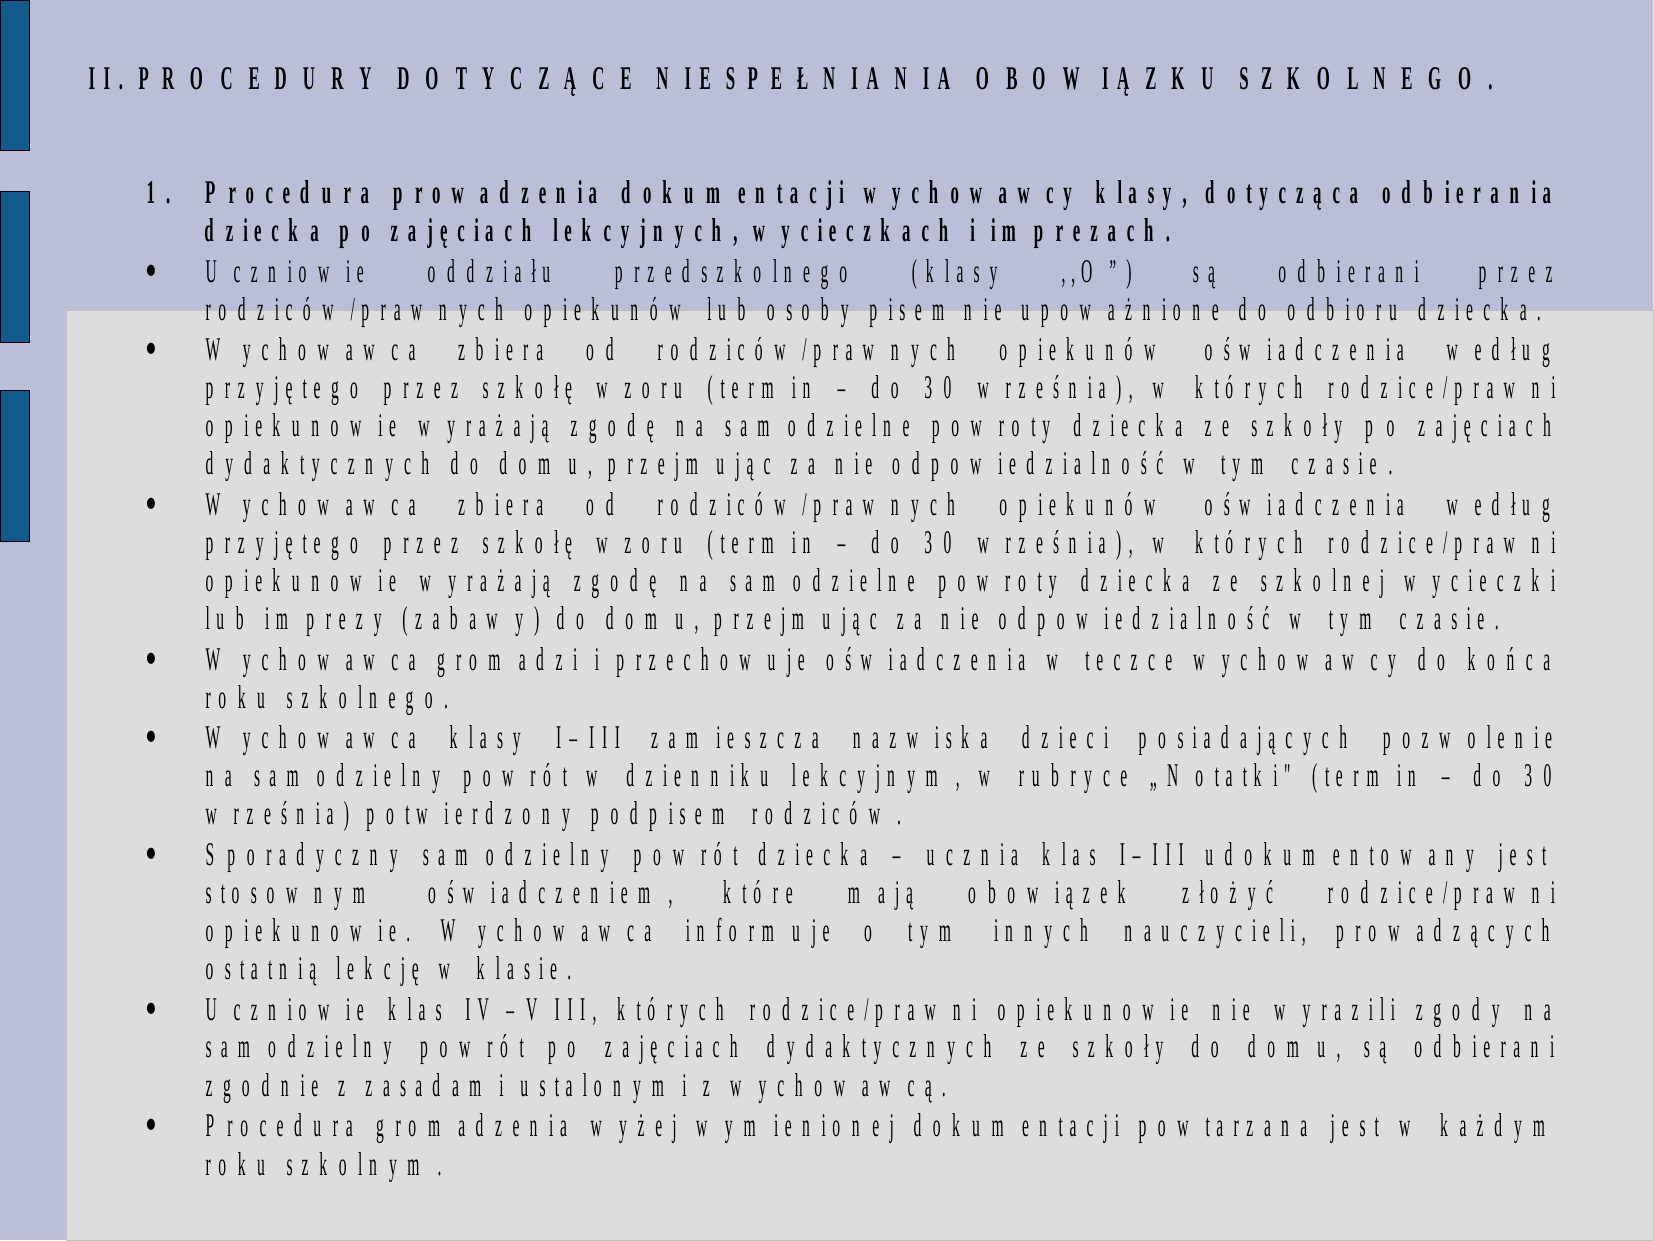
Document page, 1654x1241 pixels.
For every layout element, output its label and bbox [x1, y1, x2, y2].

picture [88, 59, 1565, 1182]
